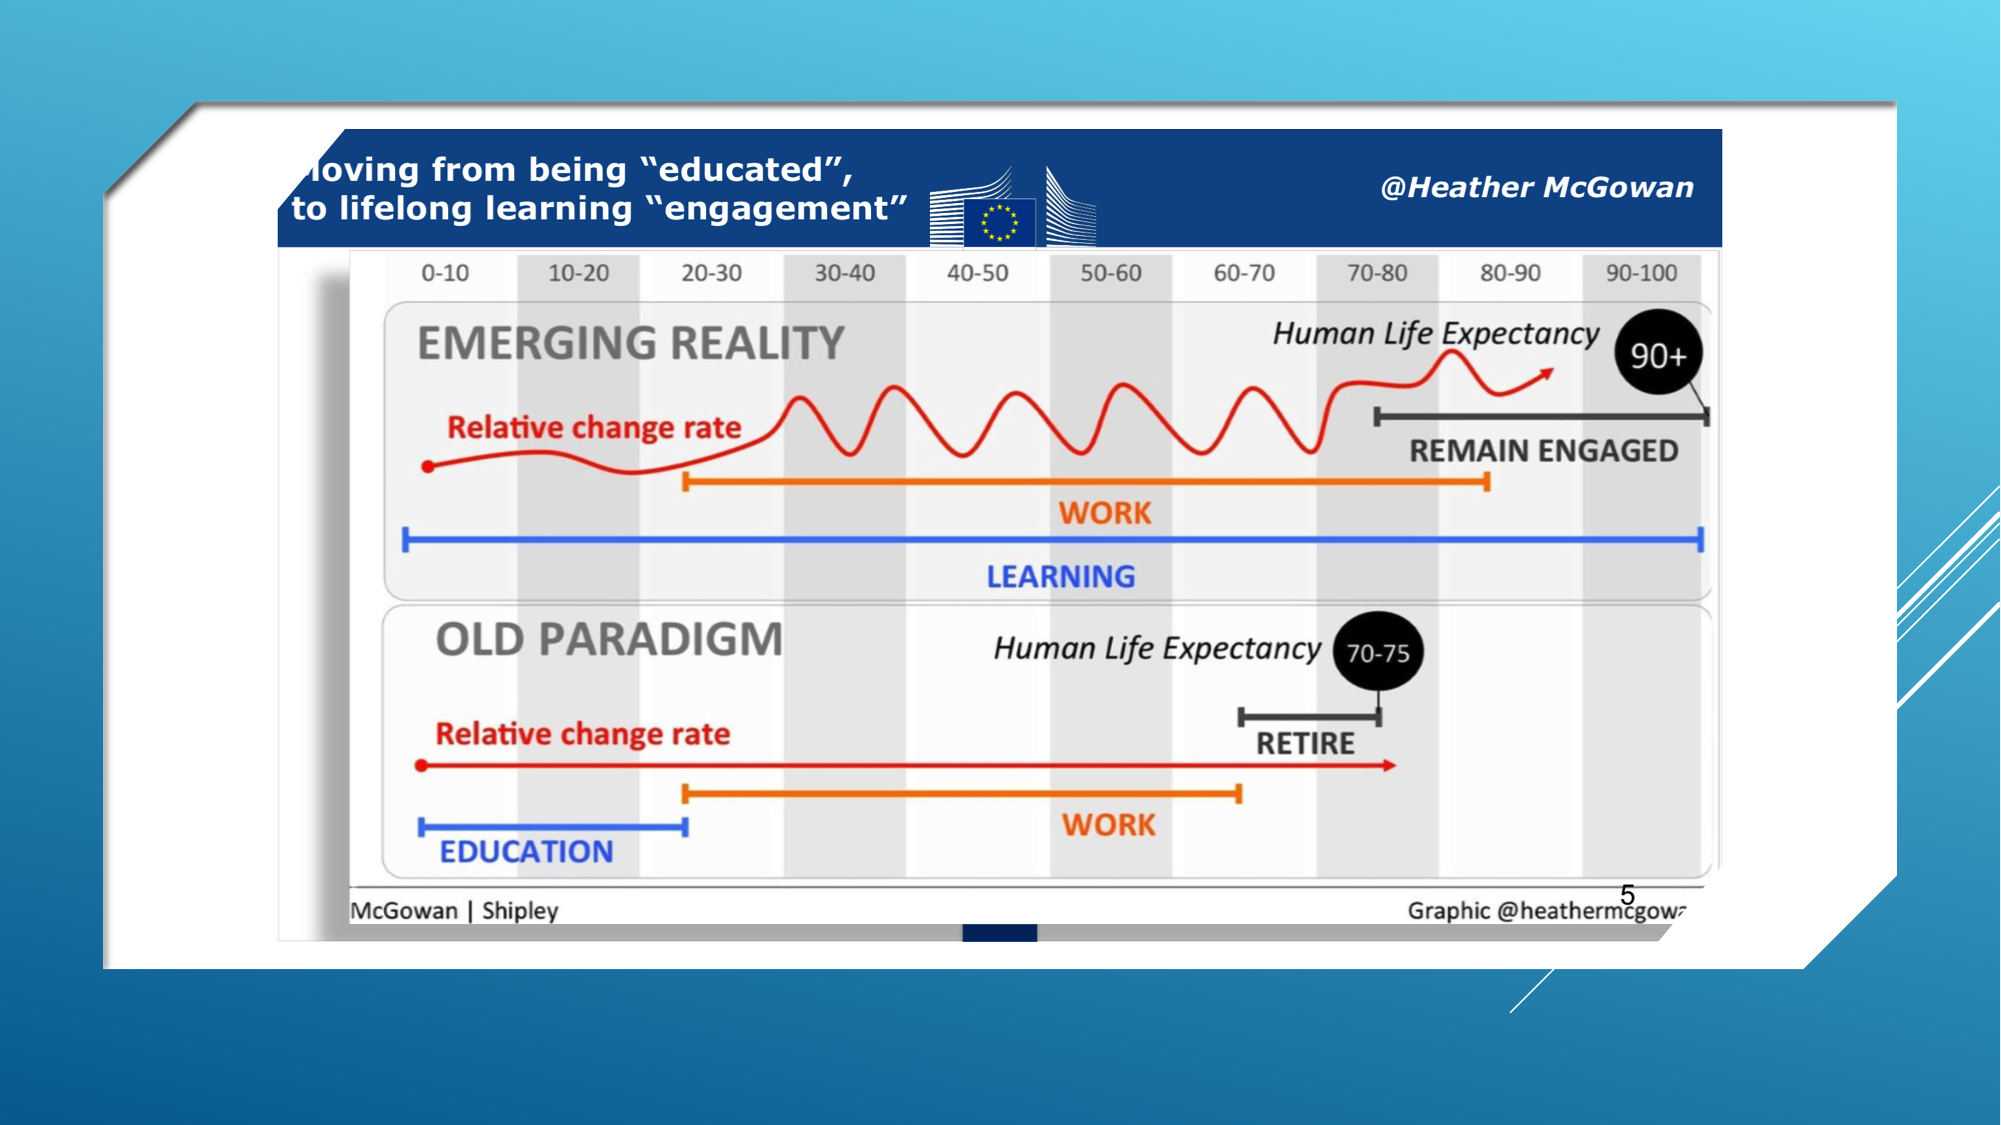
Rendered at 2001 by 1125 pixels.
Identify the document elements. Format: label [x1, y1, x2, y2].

picture [103, 100, 1897, 971]
